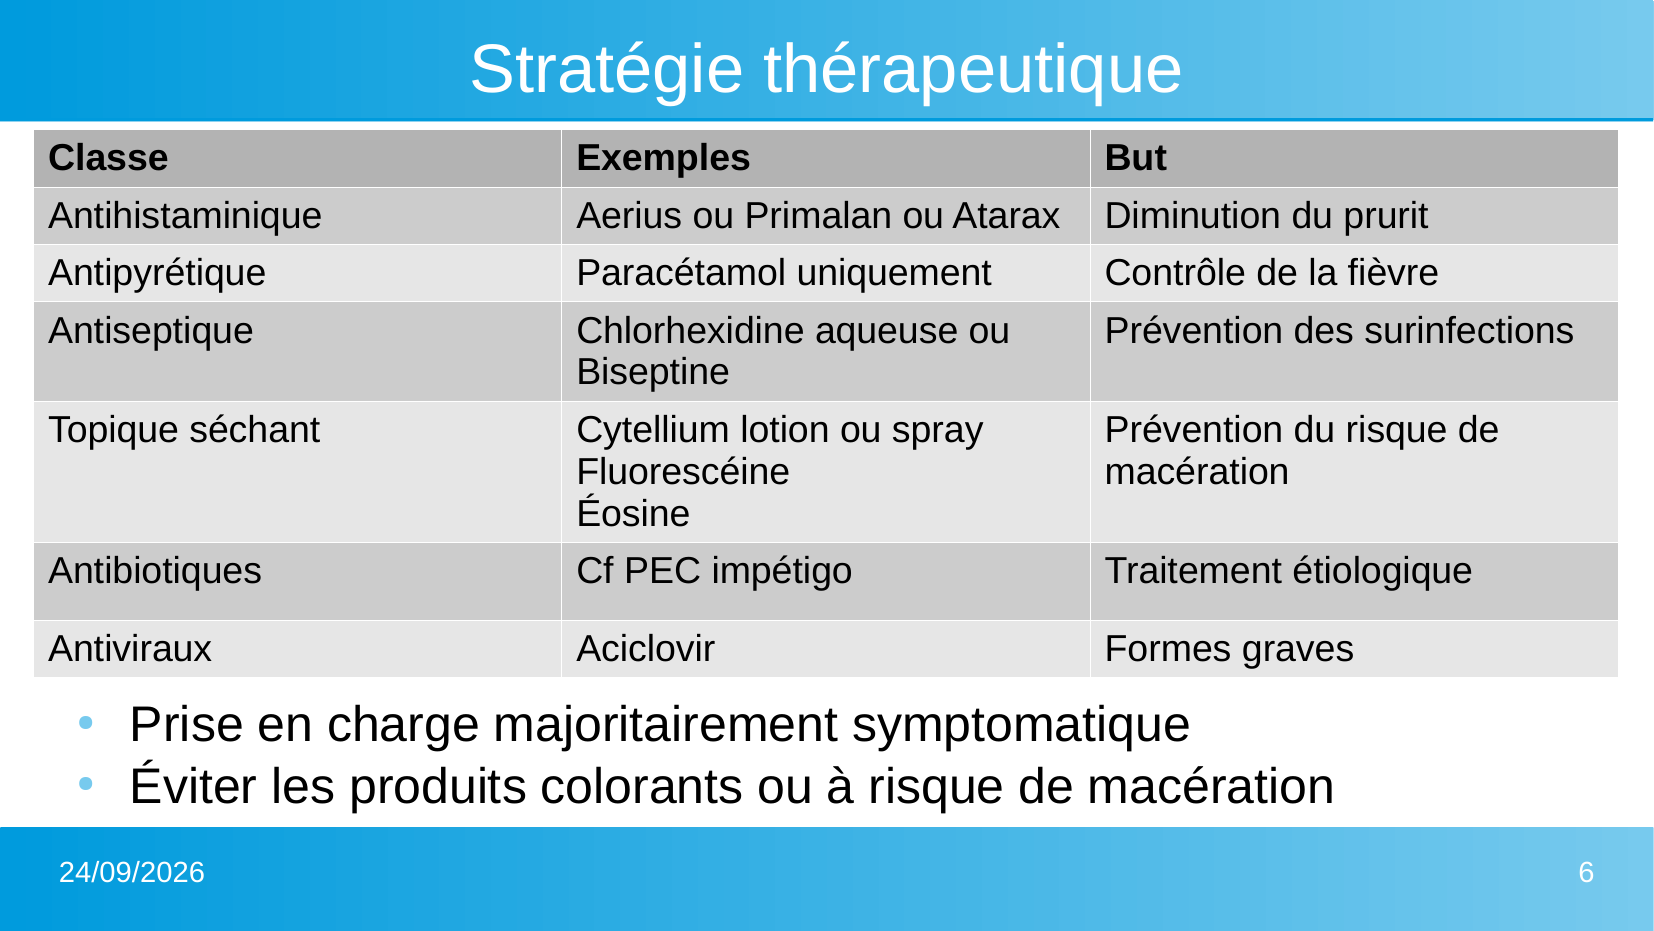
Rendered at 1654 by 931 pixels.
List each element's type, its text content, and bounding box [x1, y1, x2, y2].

table_cell Prévention des surinfections [1091, 302, 1618, 401]
table_cell Antiviraux [34, 621, 561, 677]
table_cell Cf PEC impétigo [562, 543, 1090, 620]
table_cell Diminution du prurit [1091, 188, 1618, 244]
table_cell Aerius ou Primalan ou Atarax [562, 188, 1090, 244]
table_cell Antipyrétique [34, 245, 561, 301]
table_cell Traitement étiologique [1091, 543, 1618, 620]
table_cell Formes graves [1091, 621, 1618, 677]
title Stratégie thérapeutique [59, 29, 1595, 108]
table_cell Cytellium lotion ou spray Fluorescéine Éosine [562, 402, 1090, 542]
table_cell Antibiotiques [34, 543, 561, 620]
list Prise en charge majoritairement symptomatique Éviter les produits colorants ou à risque de macération [59, 696, 1595, 812]
table_cell Prévention du risque de macération [1091, 402, 1618, 542]
table_header Classe [34, 130, 561, 187]
table_cell Topique séchant [34, 402, 561, 542]
table_cell Aciclovir [562, 621, 1090, 677]
table_header Exemples [562, 130, 1090, 187]
table_cell Paracétamol uniquement [562, 245, 1090, 301]
table_cell Antihistaminique [34, 188, 561, 244]
table_cell Chlorhexidine aqueuse ou Biseptine [562, 302, 1090, 401]
table_header But [1091, 130, 1618, 187]
table_cell Contrôle de la fièvre [1091, 245, 1618, 301]
table_cell Antiseptique [34, 302, 561, 401]
